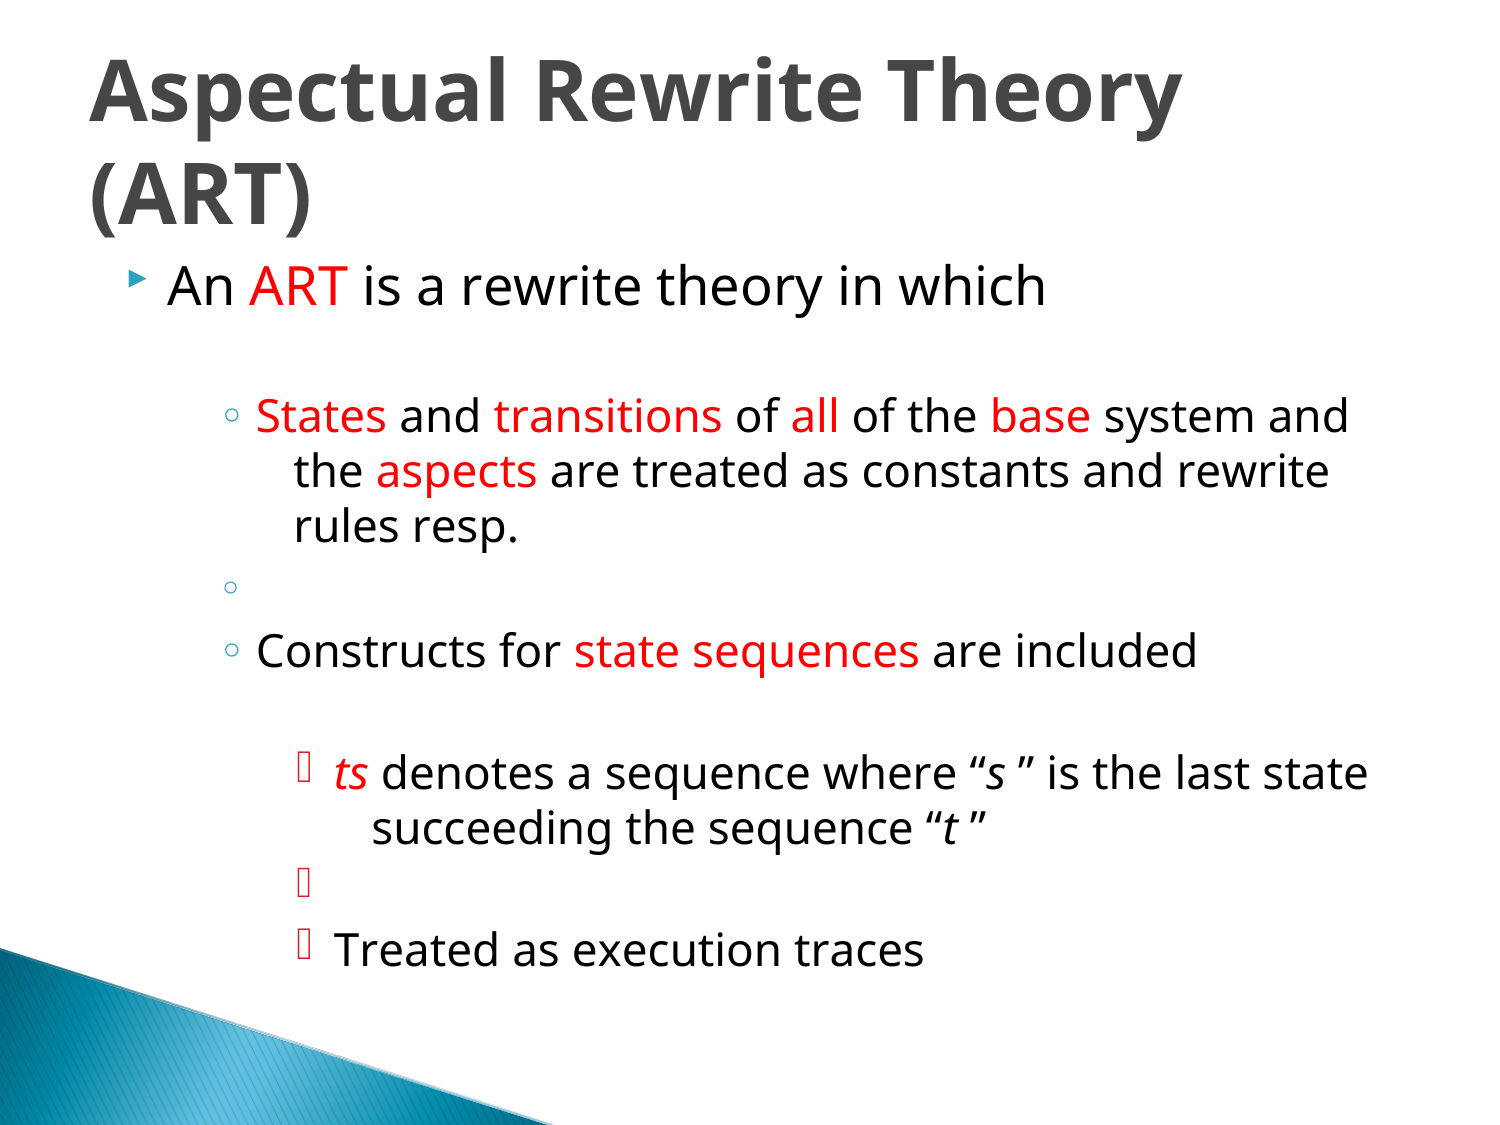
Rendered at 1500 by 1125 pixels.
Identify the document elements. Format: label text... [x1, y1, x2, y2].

list An ART is a rewrite theory in which States and transitions of all of the base system and the aspects are treated as constants and rewrite rules resp. Constructs for state sequences are included ts denotes a sequence where “s ” is the last state succeeding the sequence “t ” Treated as execution traces [75, 242, 1426, 987]
title Aspectual Rewrite Theory (ART) [75, 20, 1426, 242]
